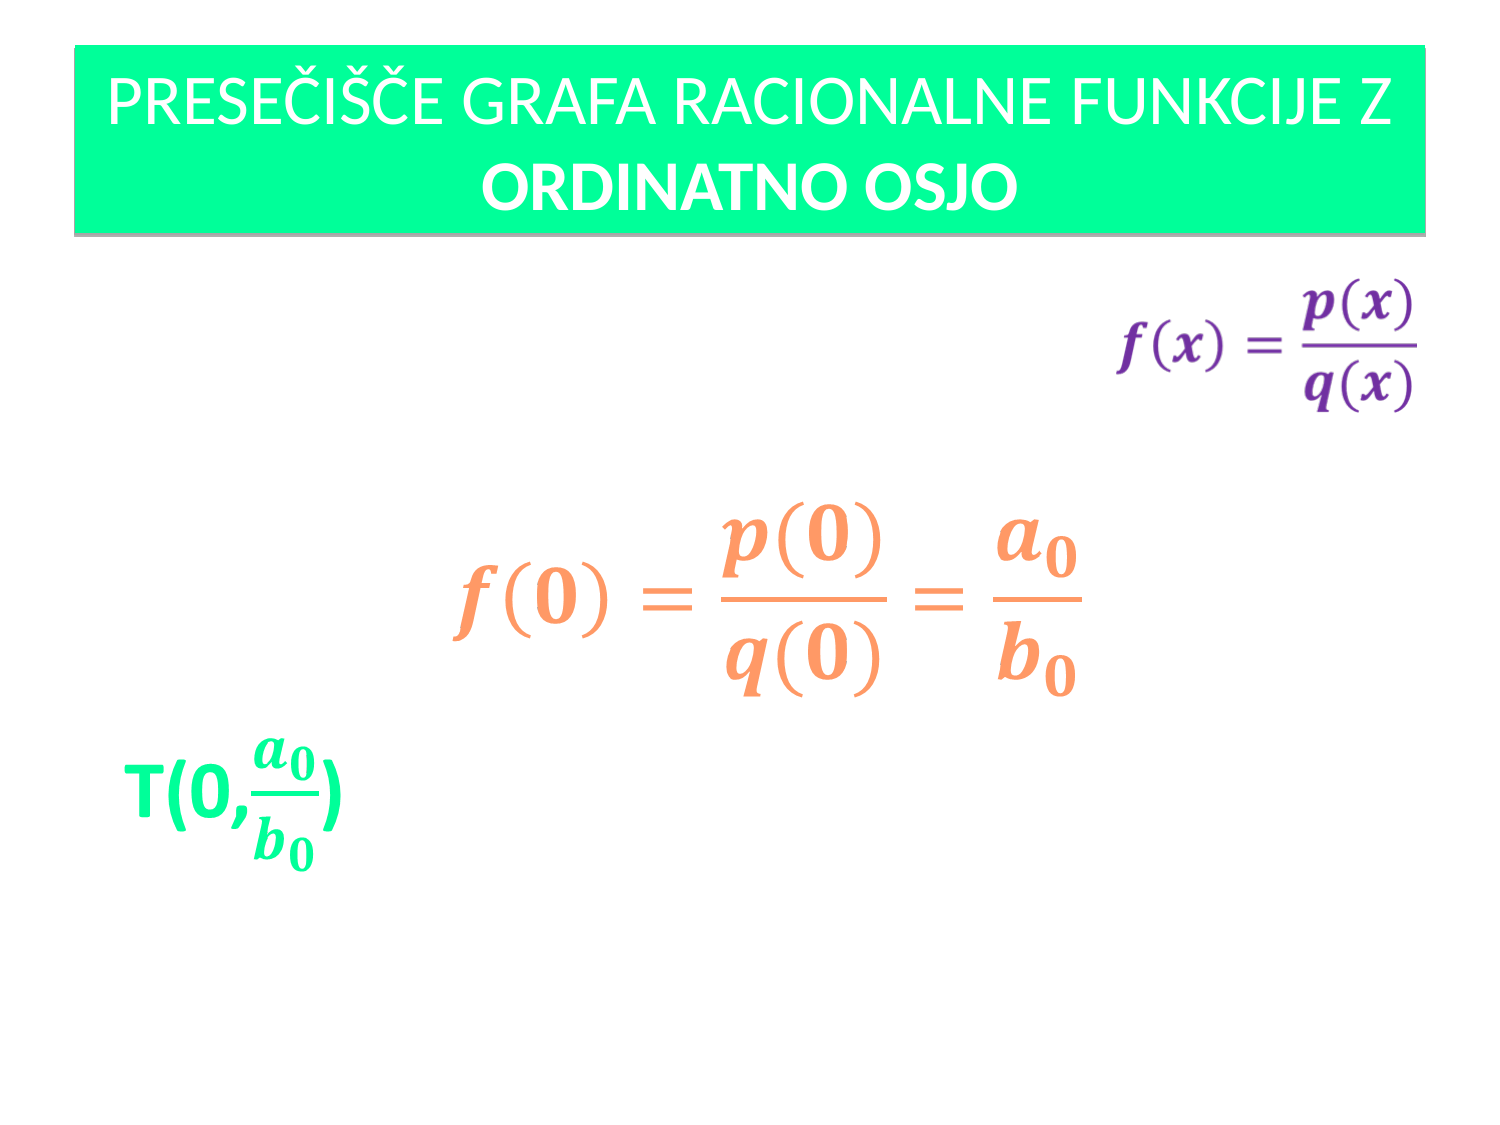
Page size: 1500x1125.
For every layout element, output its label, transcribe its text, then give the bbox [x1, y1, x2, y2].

list [75, 262, 1425, 1005]
title PRESEČIŠČE GRAFA RACIONALNE FUNKCIJE Z ORDINATNO OSJO [75, 45, 1425, 233]
picture [1116, 278, 1417, 413]
